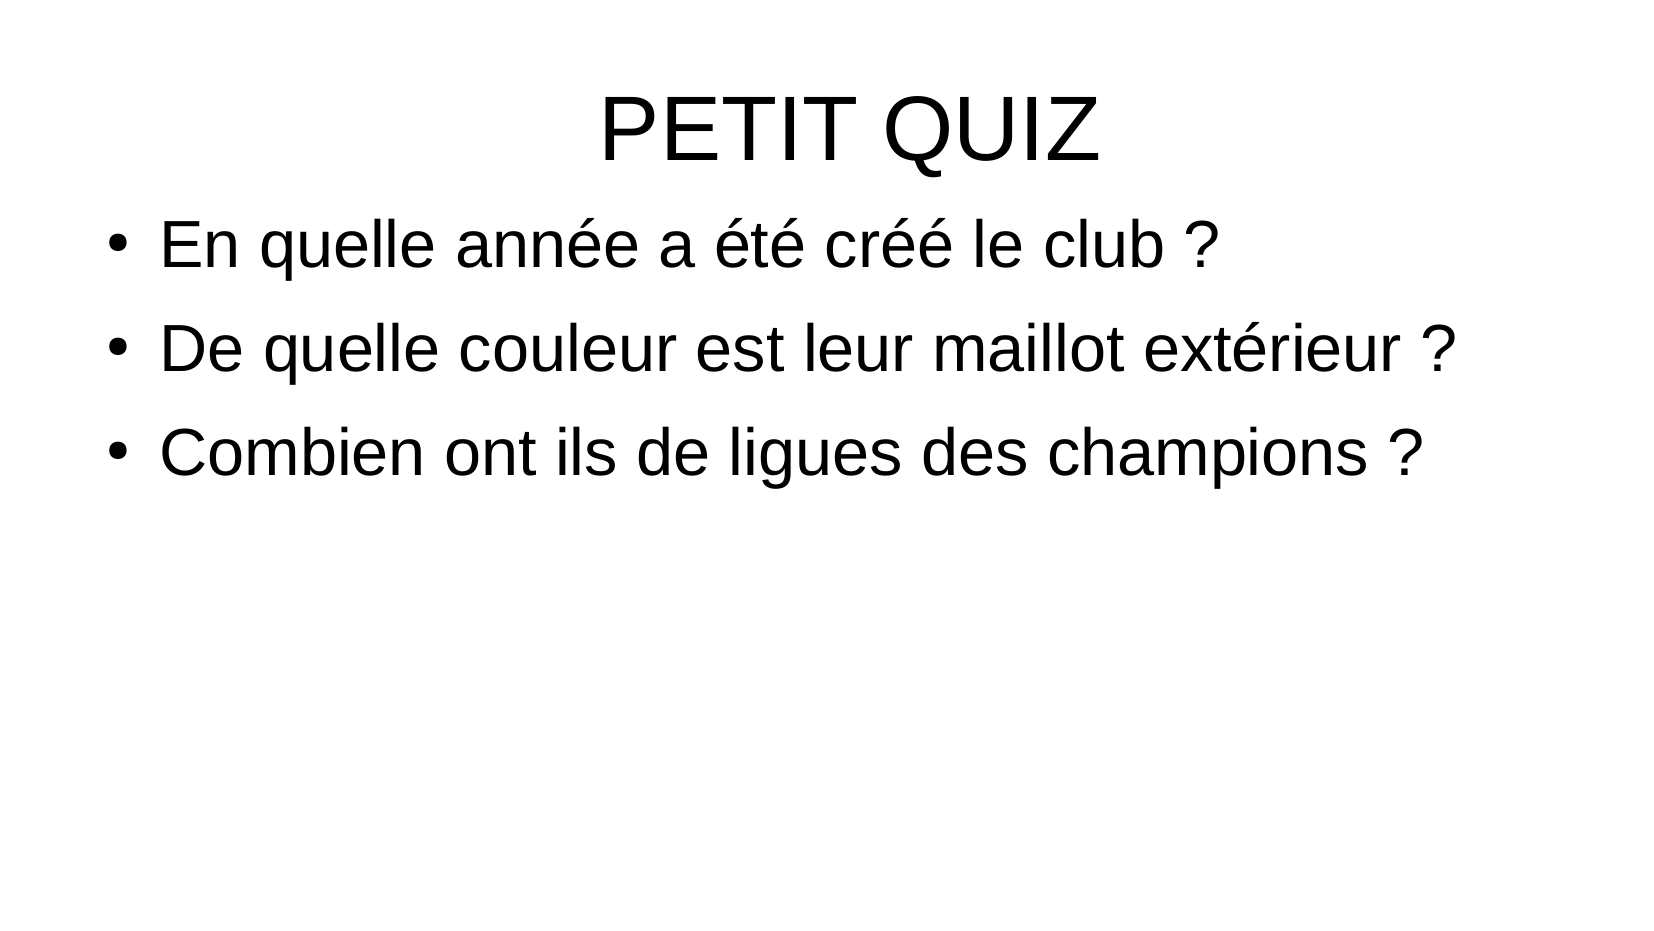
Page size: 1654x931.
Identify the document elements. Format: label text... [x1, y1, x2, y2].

list En quelle année a été créé le club ? De quelle couleur est leur maillot extérieur ? Combien ont ils de ligues des champions ? [88, 206, 1577, 747]
title PETIT QUIZ [106, 51, 1595, 207]
